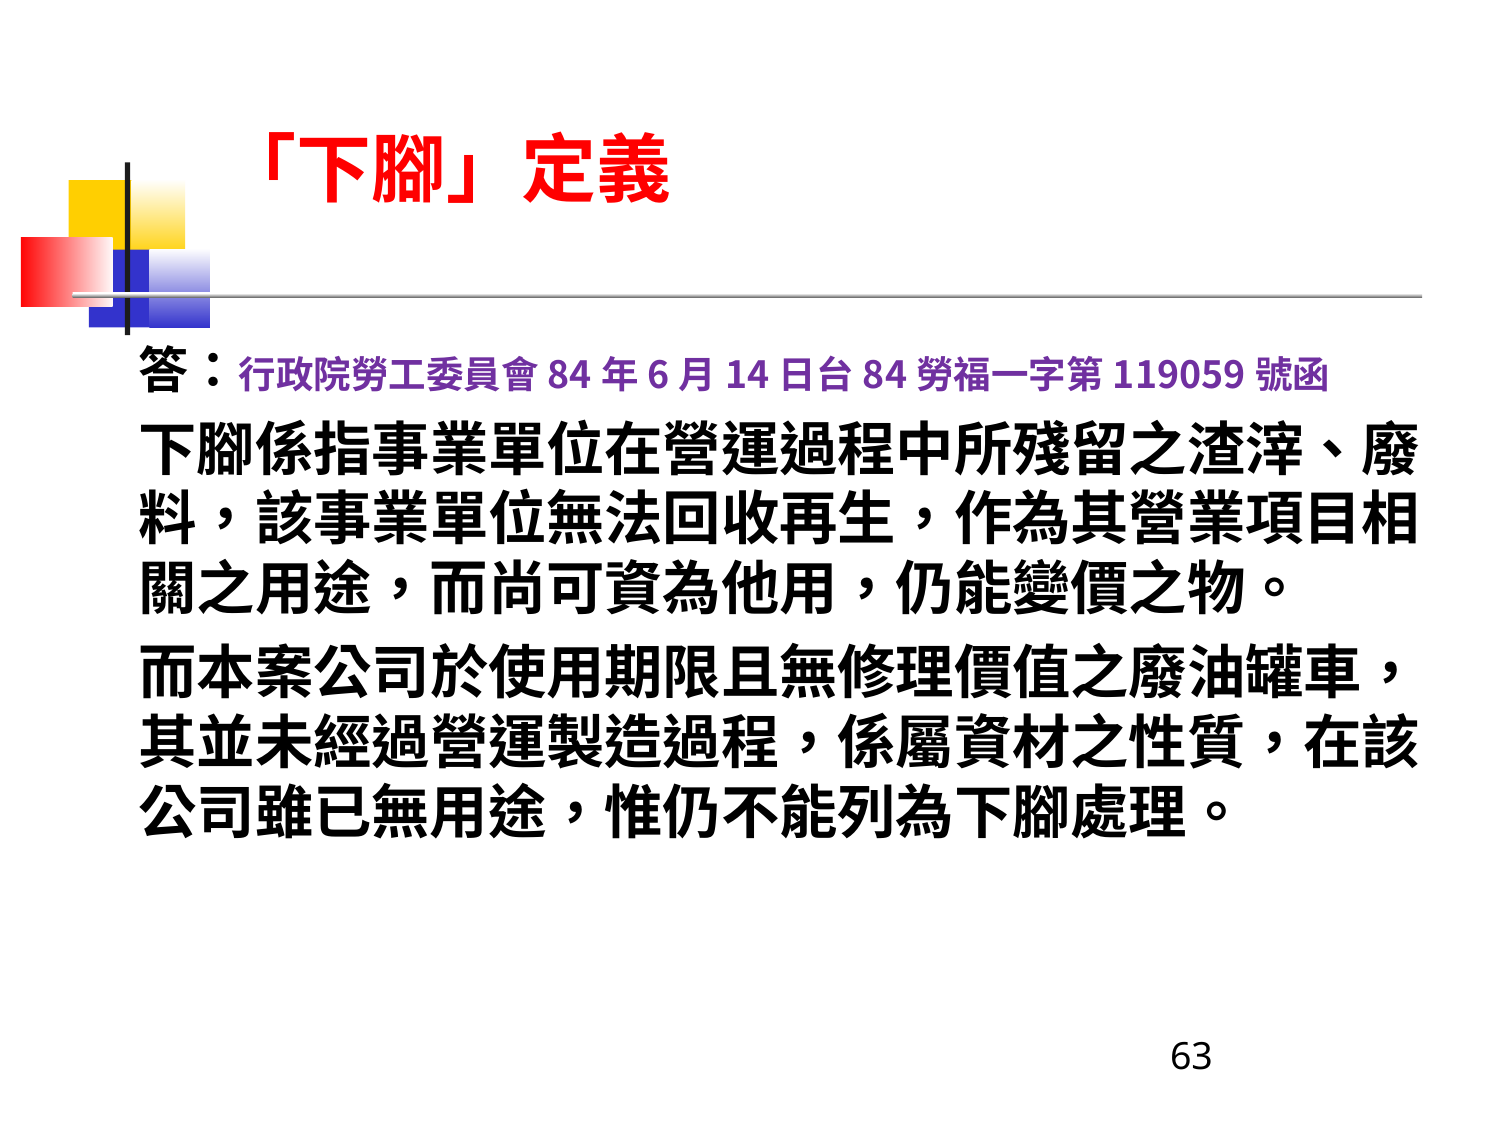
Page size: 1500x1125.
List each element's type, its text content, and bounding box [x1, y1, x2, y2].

title 「下腳」定義 [206, 113, 1485, 354]
list 答：行政院勞工委員會84年6月14日台84勞福一字第119059號函 下腳係指事業單位在營運過程中所殘留之渣滓、廢料，該事業單位無法回收再生，作為其營業項目相關之用途，而尚可資為他用，仍能變價之物。 而本案公司於使用期限且無修理價值之廢油罐車，其並未經過營運製造過程，係屬資材之性質，在該公司雖已無用途，惟仍不能列為下腳處理。 [123, 331, 1459, 1006]
slide_number <編號> [1155, 1024, 1468, 1100]
